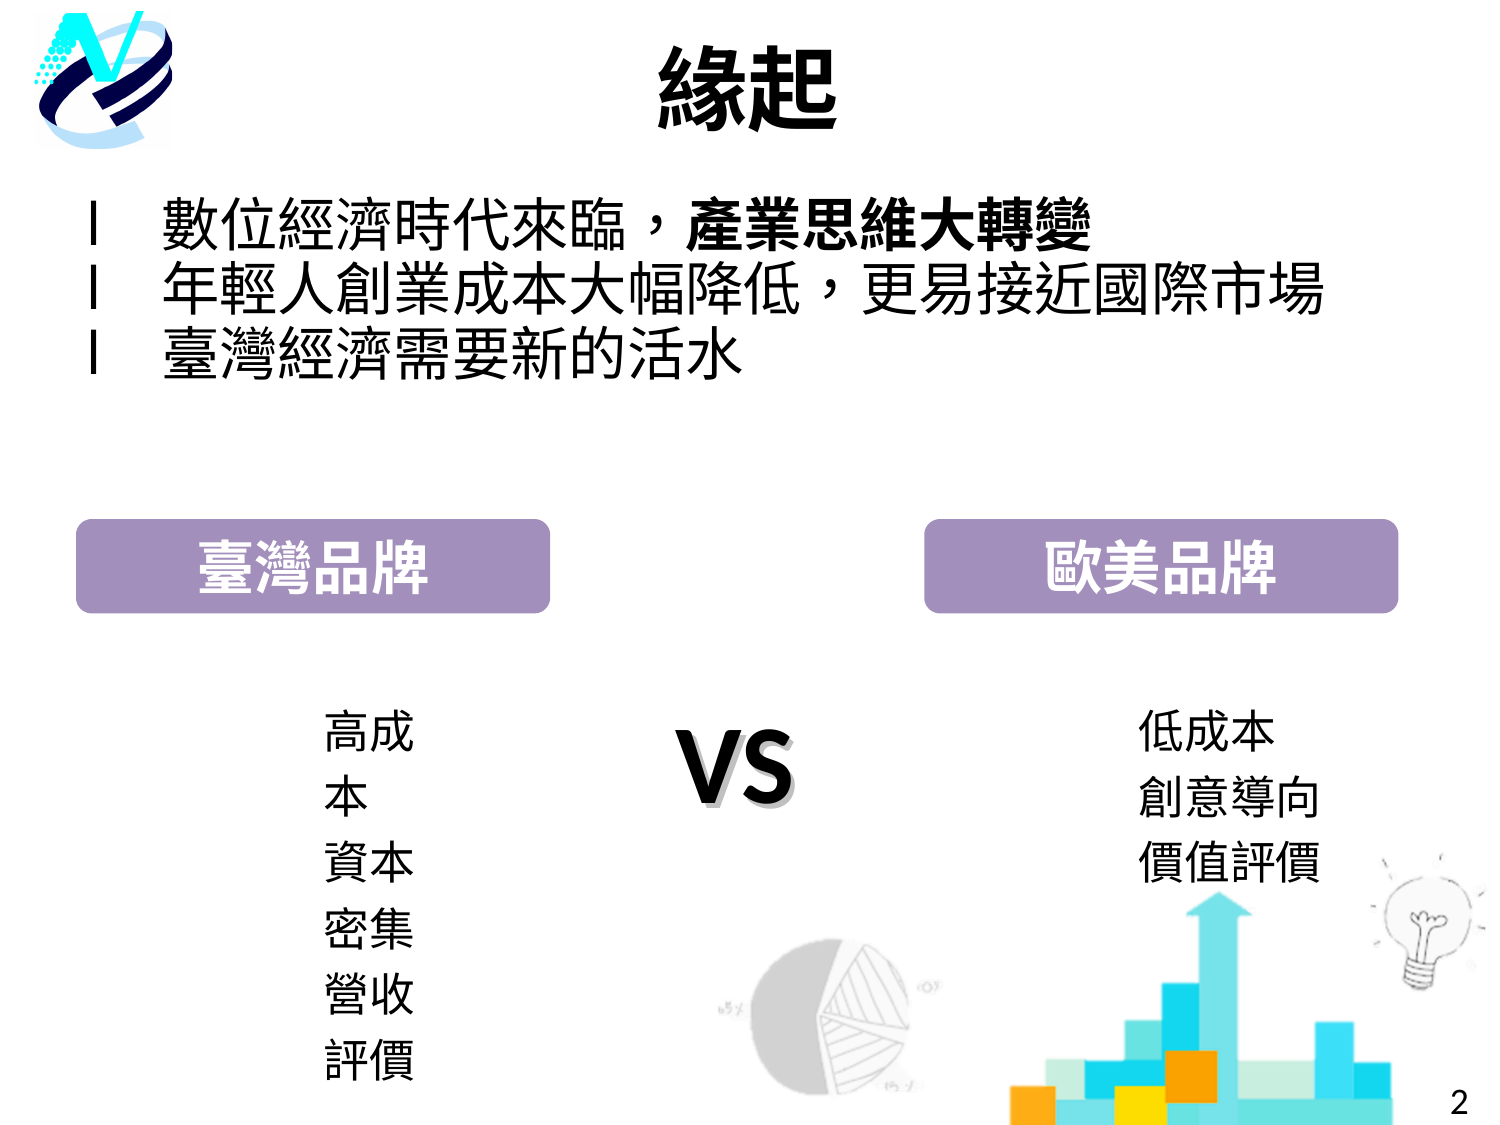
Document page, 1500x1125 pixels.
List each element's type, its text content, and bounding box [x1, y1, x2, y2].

text_box 低成本 創意導向 價值評價 [974, 684, 1349, 897]
text_box VS [661, 684, 810, 834]
list 數位經濟時代來臨，產業思維大轉變 年輕人創業成本大幅降低，更易接近國際市場 臺灣經濟需要新的活水 [71, 166, 1467, 933]
title 緣起 [119, 0, 1377, 173]
text_box 臺灣品牌 [76, 519, 551, 614]
text_box [1435, 1069, 1500, 1125]
text_box 高成本 資本密集 營收評價 [159, 684, 468, 1095]
text_box 歐美品牌 [924, 519, 1399, 614]
